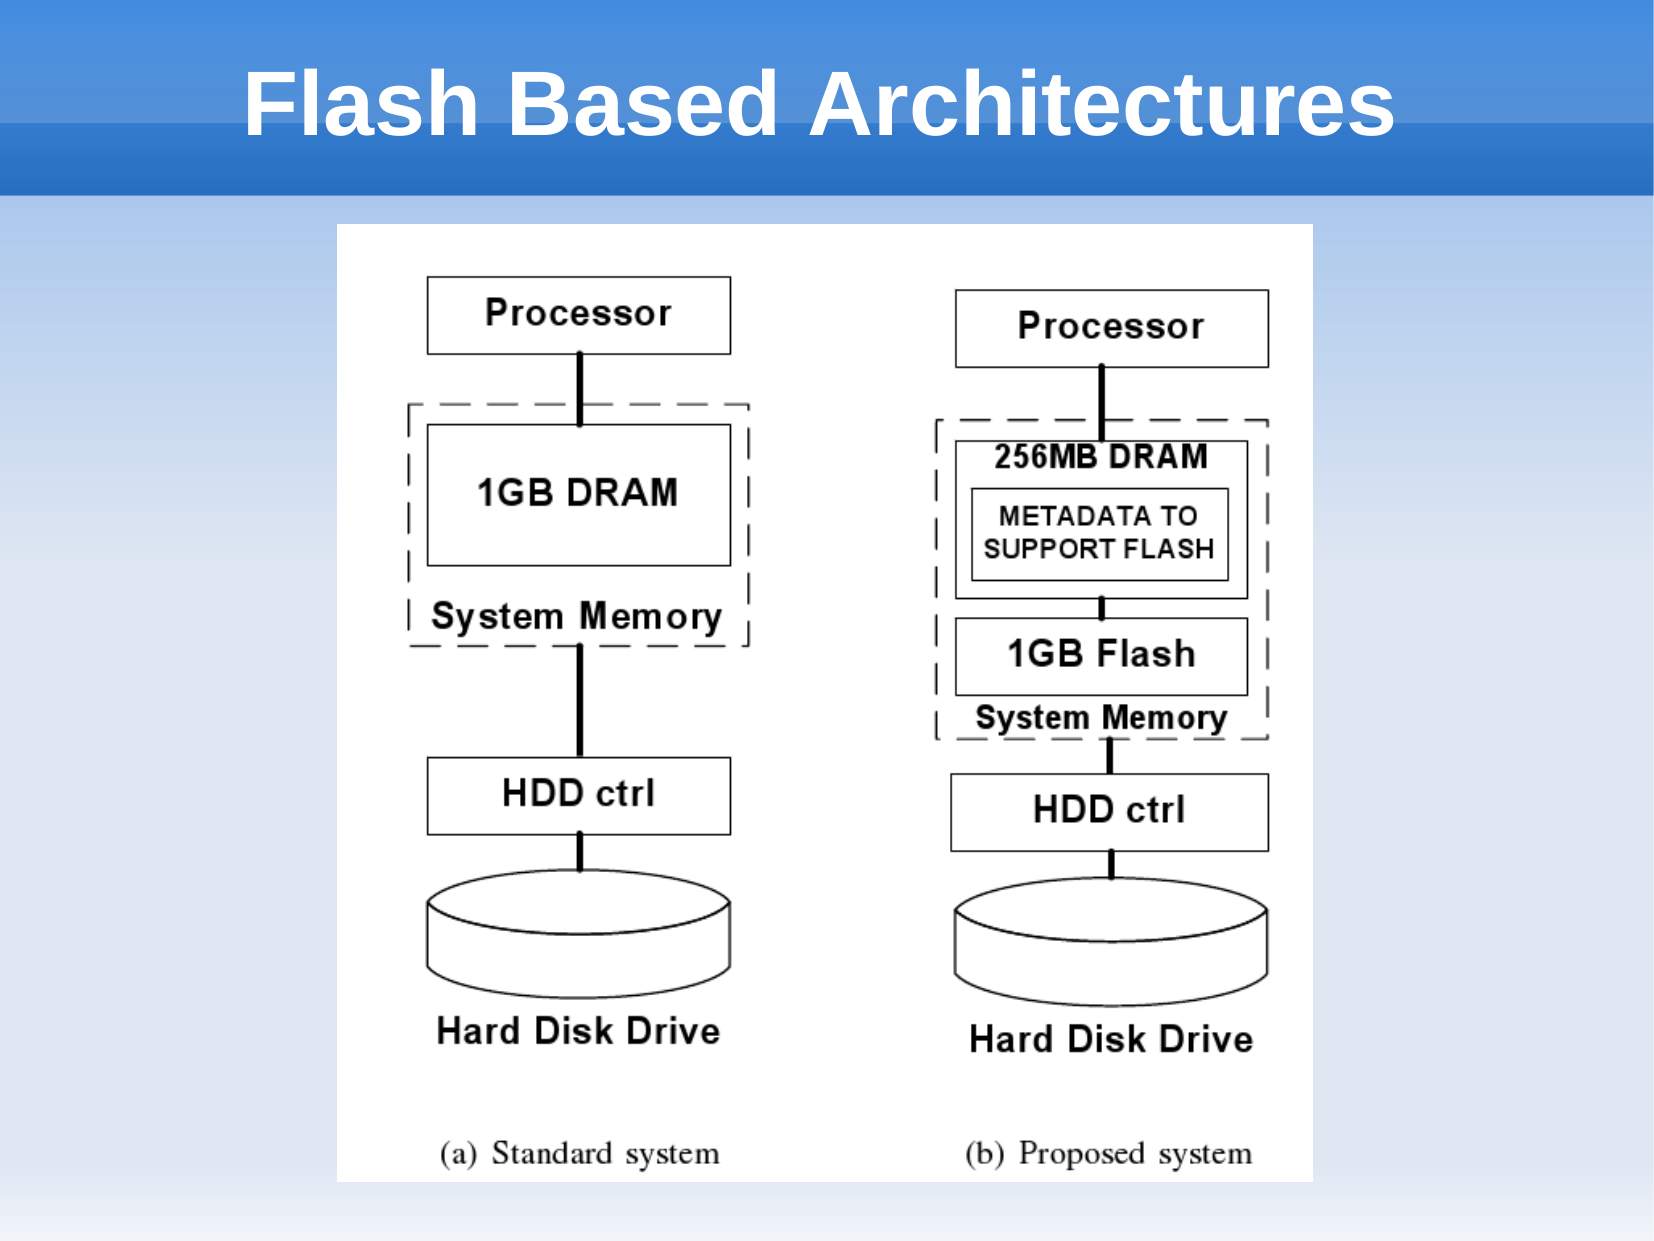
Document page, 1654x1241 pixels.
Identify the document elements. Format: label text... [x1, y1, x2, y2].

title Flash Based Architectures [76, 7, 1565, 200]
picture [0, 0, 1654, 1241]
